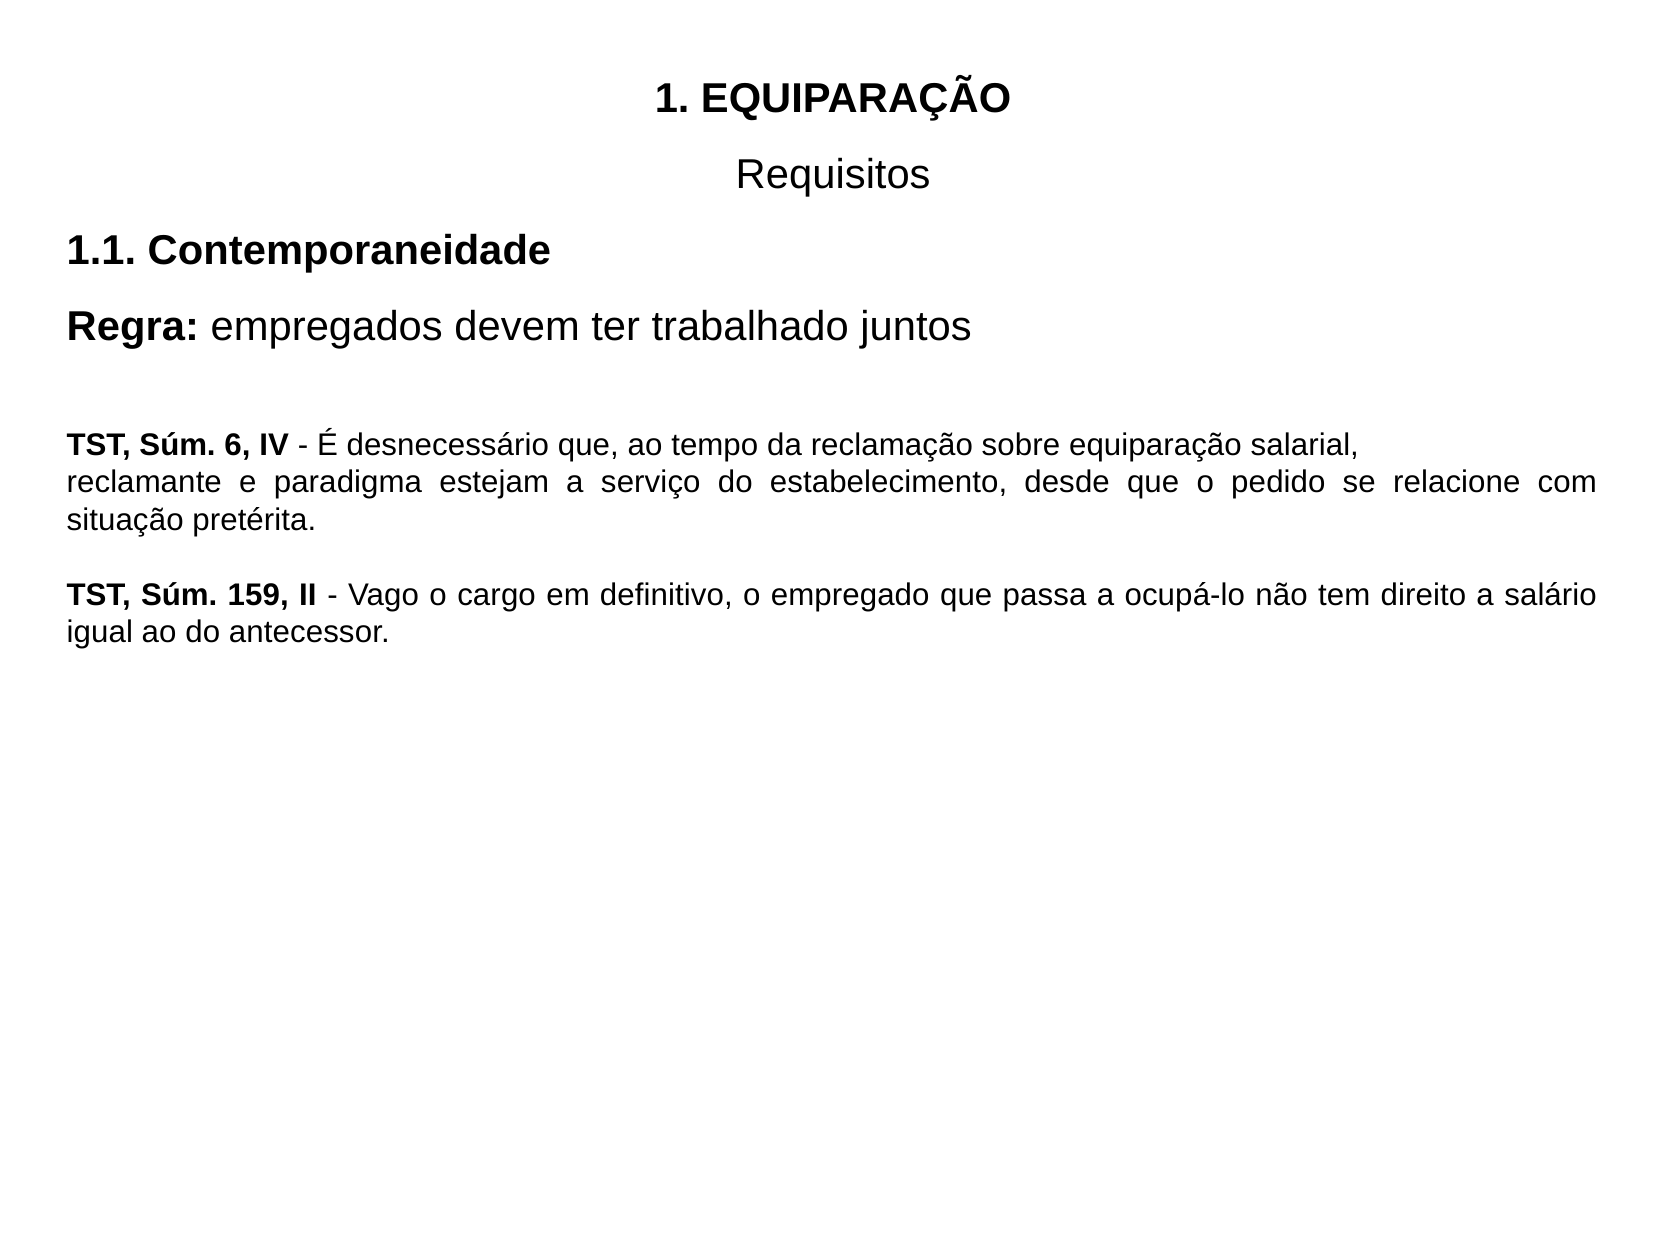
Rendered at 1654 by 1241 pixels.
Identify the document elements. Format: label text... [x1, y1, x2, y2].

text_box 1. EQUIPARAÇÃO Requisitos 1.1. Contemporaneidade Regra: empregados devem ter trabalhado juntos TST, Súm. 6, IV - É desnecessário que, ao tempo da reclamação sobre equiparação salarial, reclamante e paradigma estejam a serviço do estabelecimento, desde que o pedido se relacione com situação pretérita. TST, Súm. 159, II - Vago o cargo em definitivo, o empregado que passa a ocupá-lo não tem direito a salário igual ao do antecessor. [51, 63, 1615, 1185]
